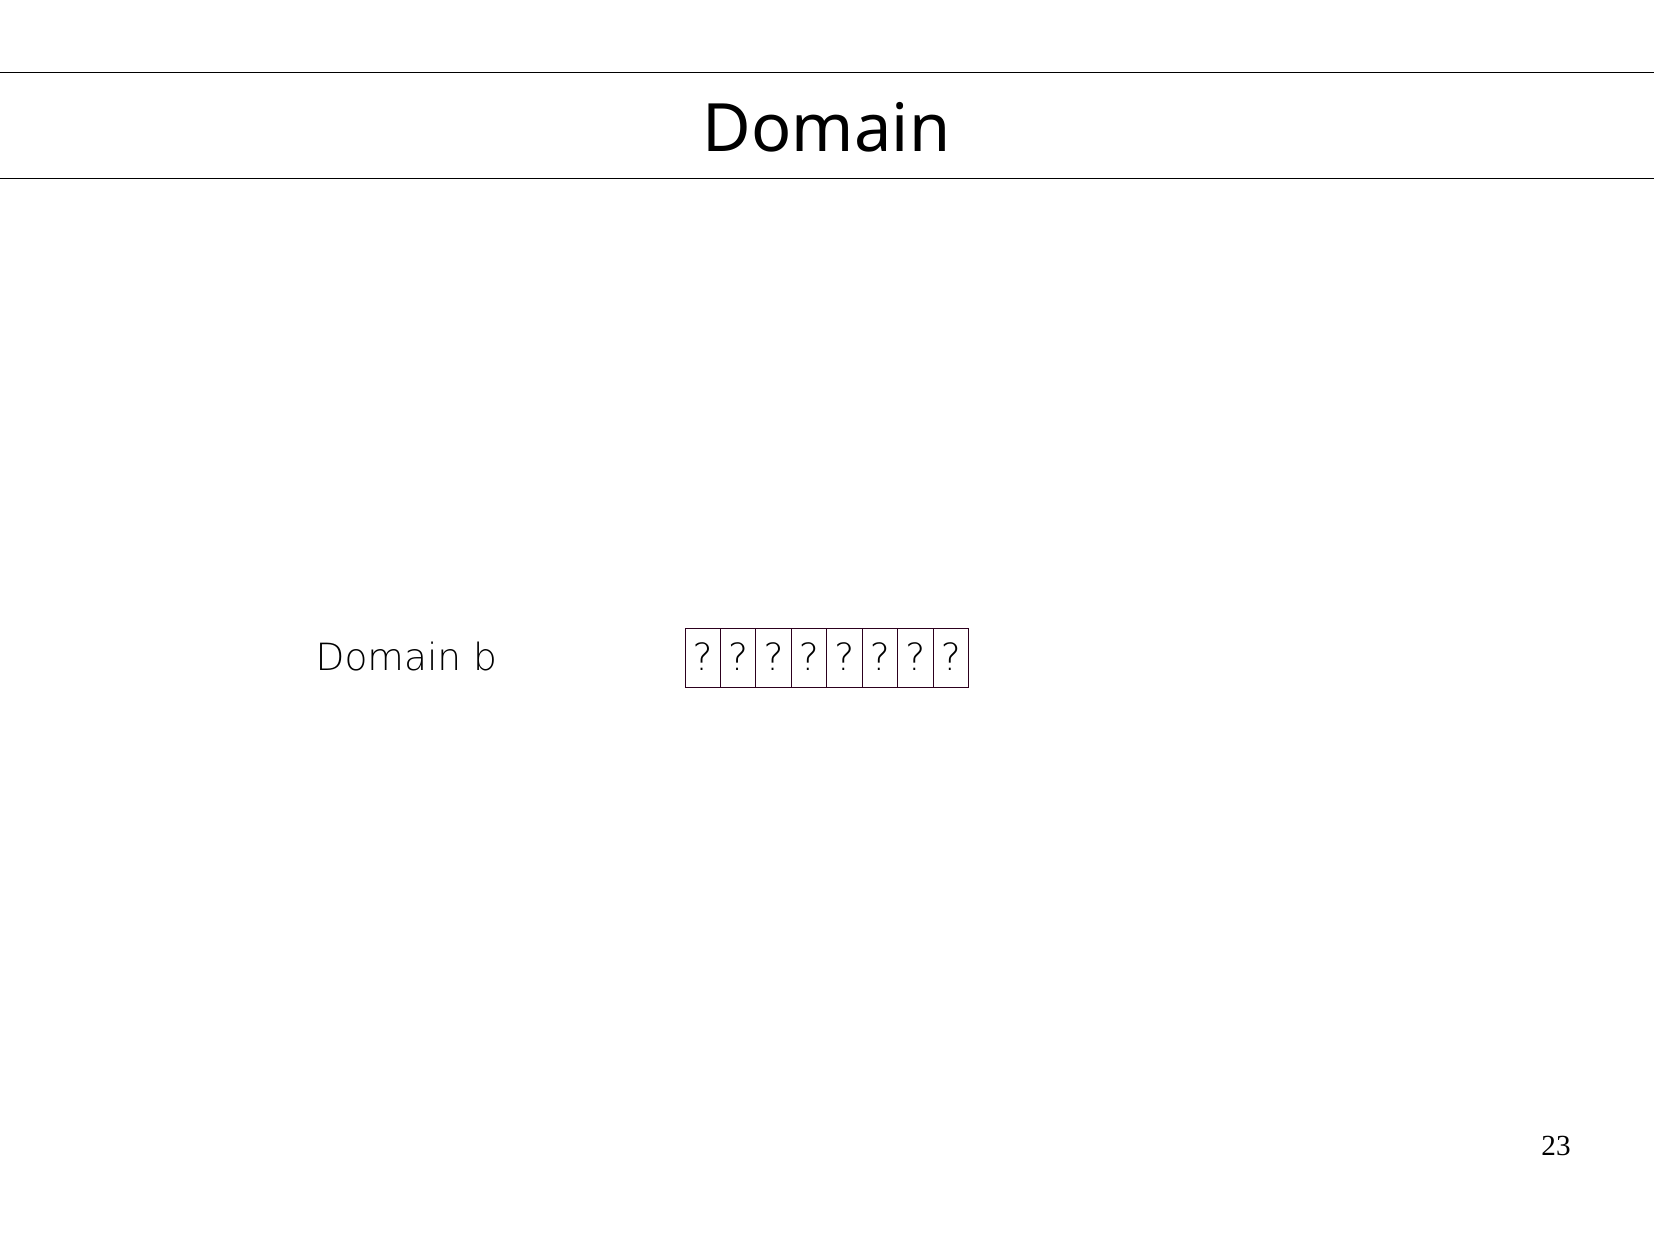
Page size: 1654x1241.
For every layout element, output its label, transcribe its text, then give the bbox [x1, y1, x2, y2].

text_box Domain [0, 72, 1654, 166]
text_box ? [862, 628, 897, 688]
text_box ? [720, 628, 755, 688]
text_box ? [755, 628, 791, 688]
text_box ? [826, 628, 862, 688]
text_box ? [897, 628, 933, 688]
text_box ? [933, 628, 969, 688]
text_box ? [685, 628, 720, 688]
text_box Domain b [300, 628, 513, 688]
text_box ? [791, 628, 826, 688]
